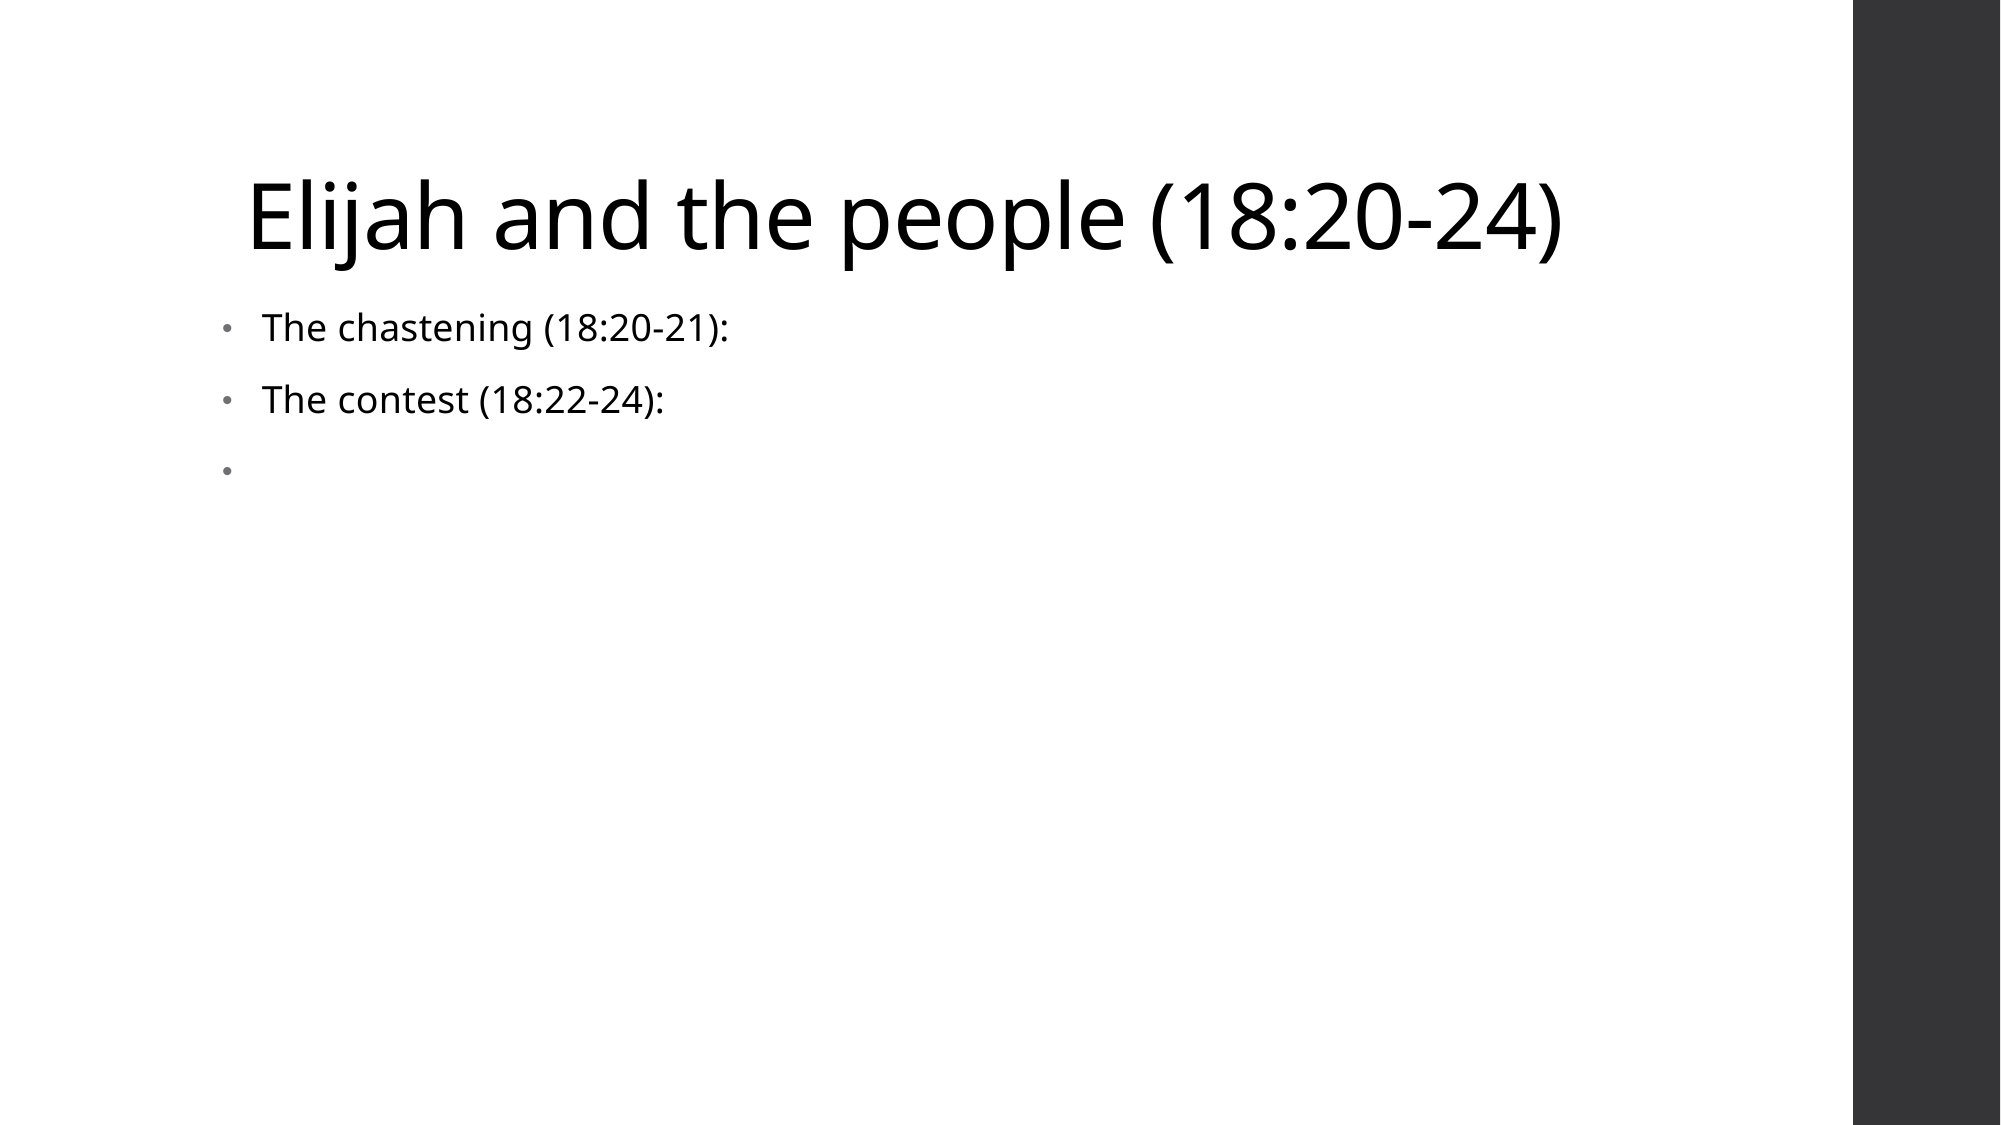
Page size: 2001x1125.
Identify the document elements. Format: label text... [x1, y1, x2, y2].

title Elijah and the people (18:20-24) [206, 60, 1797, 278]
list The chastening (18:20-21): The contest (18:22-24): [206, 299, 1617, 1014]
